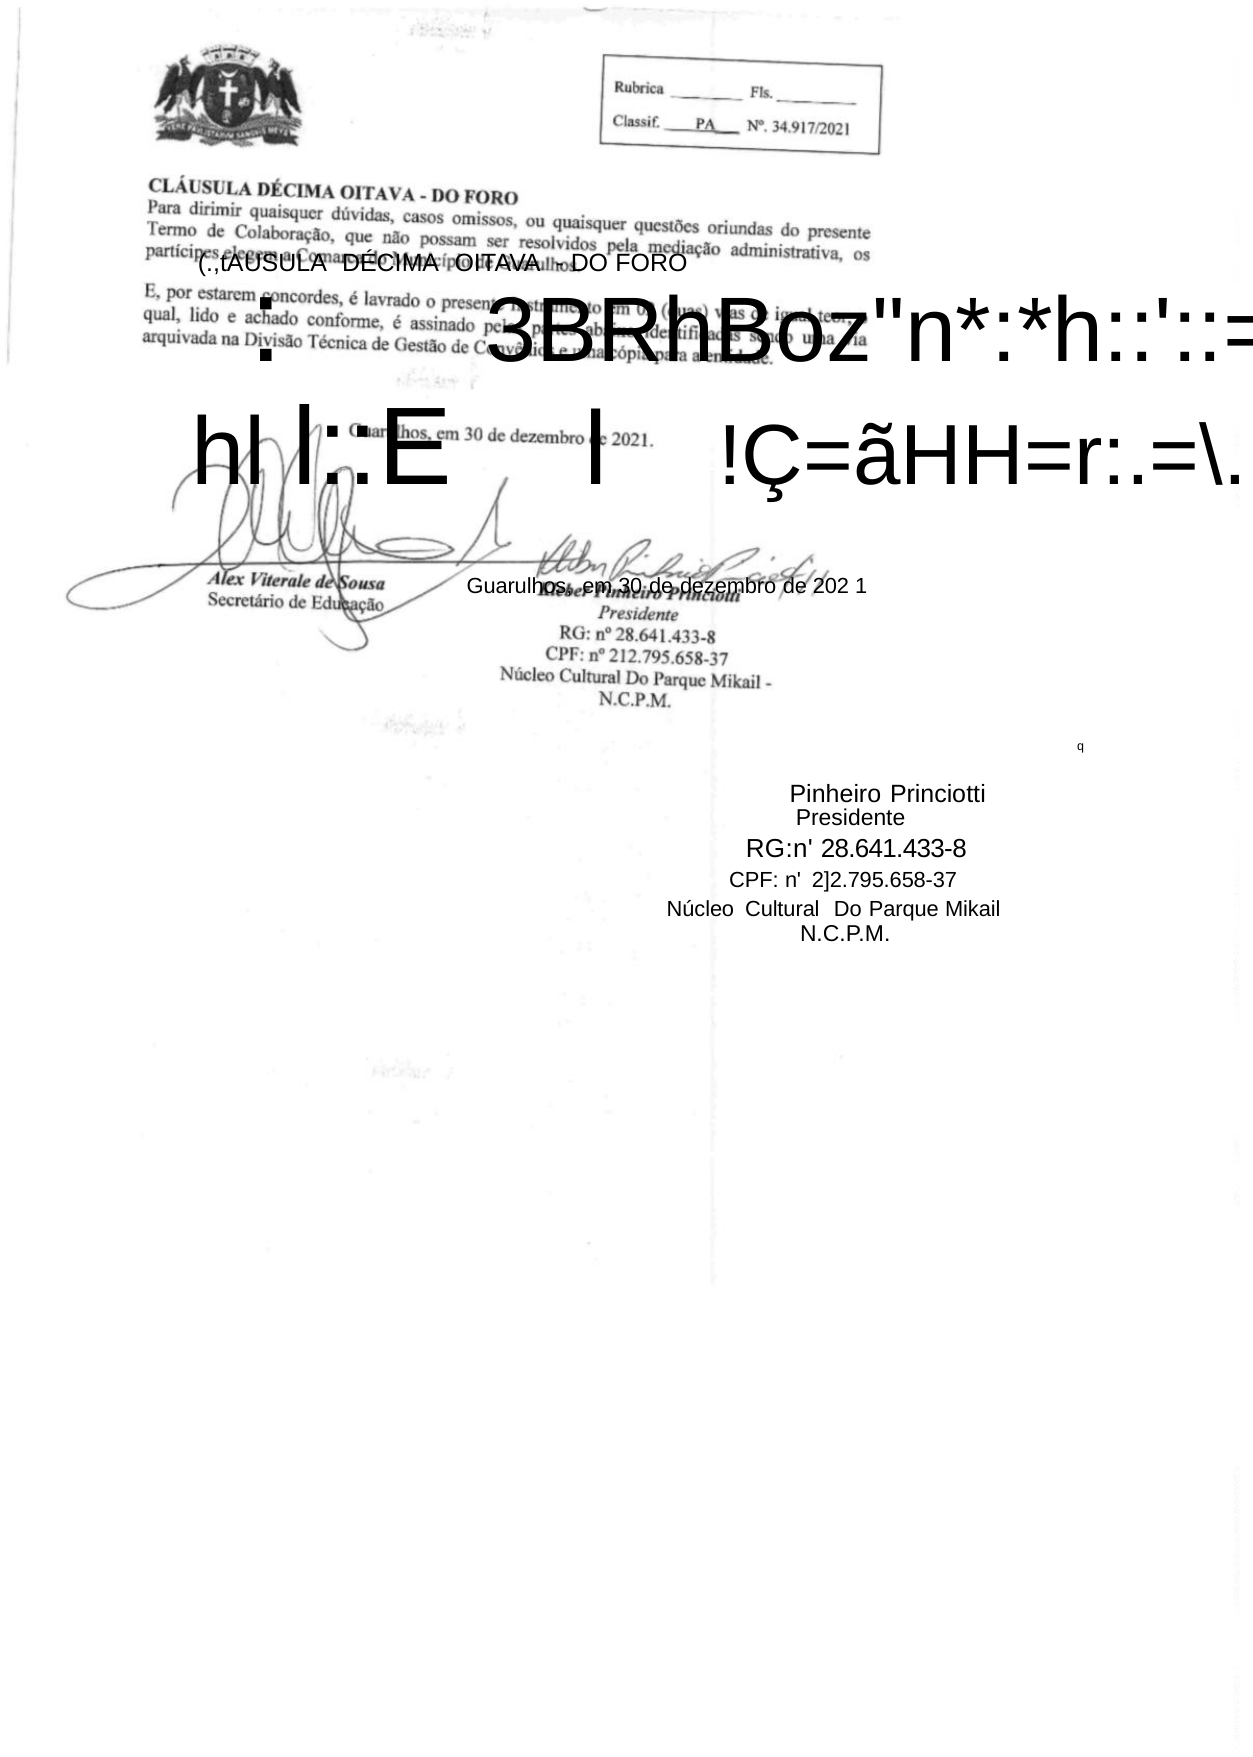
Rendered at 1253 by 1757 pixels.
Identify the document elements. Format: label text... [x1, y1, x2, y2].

text_box [309, 277, 1240, 383]
text_box CPF: n' 2]2.795.658-37 Núcleo Cultural Do Parque Mikail N.C.P.M. [666, 867, 1029, 947]
text_box Guarulhos, em 30 de dezembro de 202 1 [466, 573, 894, 599]
text_box hl l::E l !Ç=ãHH=r:.=\. [191, 383, 1253, 507]
text_box 3BRhBoz"n*:*h::'::= [485, 277, 1253, 380]
text_box q [1077, 738, 1103, 753]
text_box (.,tAUSULA DÉCIMA OITAVA - DO FORO [197, 248, 716, 277]
text_box : [249, 250, 309, 383]
text_box Pinheiro Princiotti Presidente RG:n' 28.641.433-8 [745, 779, 1011, 864]
text_box [0, 0, 1240, 1755]
